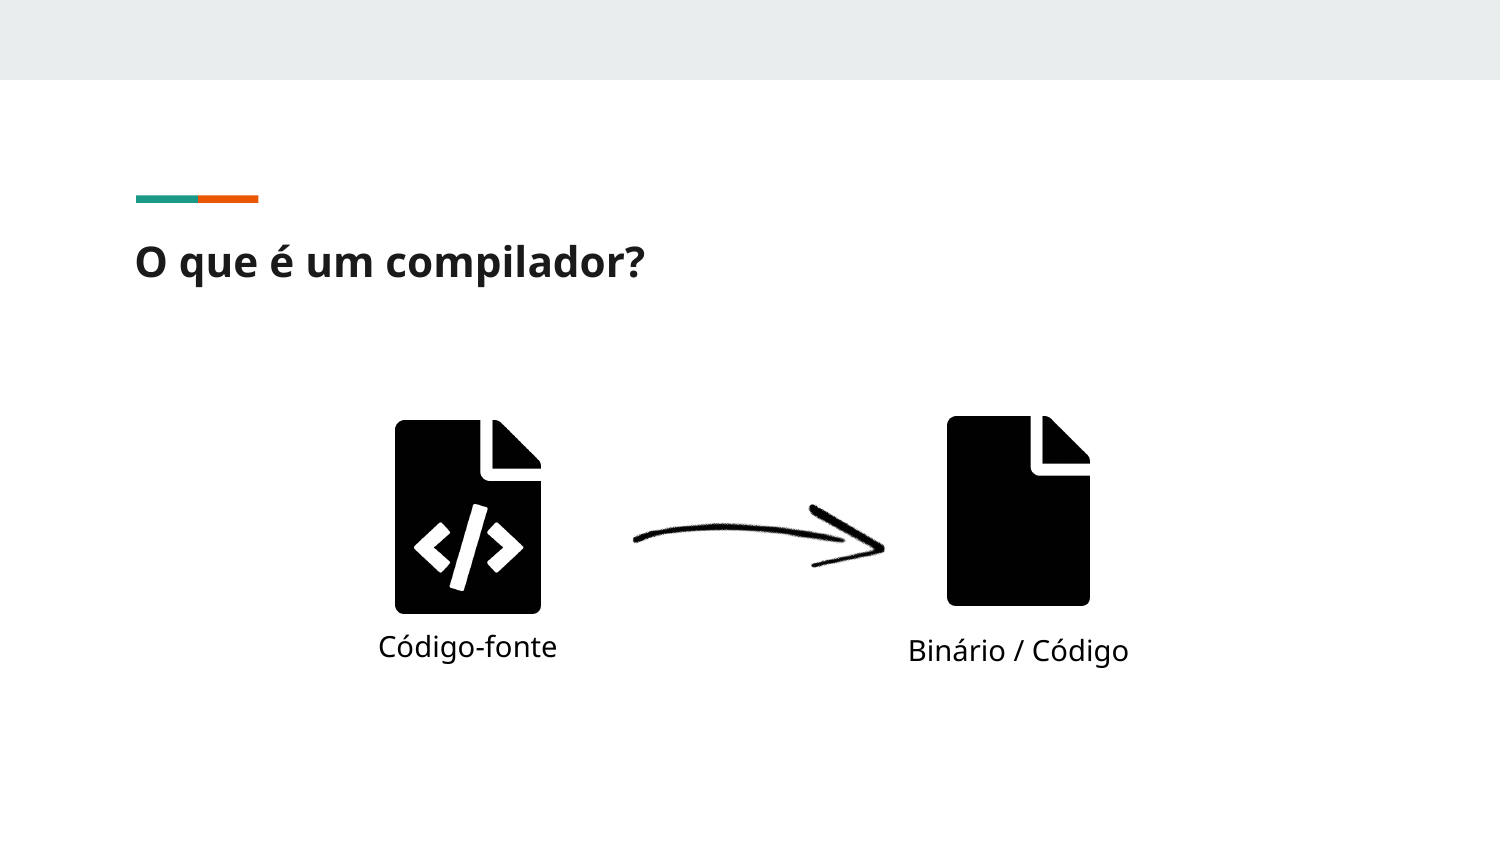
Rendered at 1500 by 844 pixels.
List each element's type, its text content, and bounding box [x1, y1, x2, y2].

picture [578, 368, 932, 722]
title O que é um compilador? [119, 217, 1381, 306]
text_box Binário / Código [822, 617, 1216, 683]
picture [947, 416, 1090, 606]
text_box Código-fonte [284, 613, 652, 679]
picture [395, 420, 541, 614]
